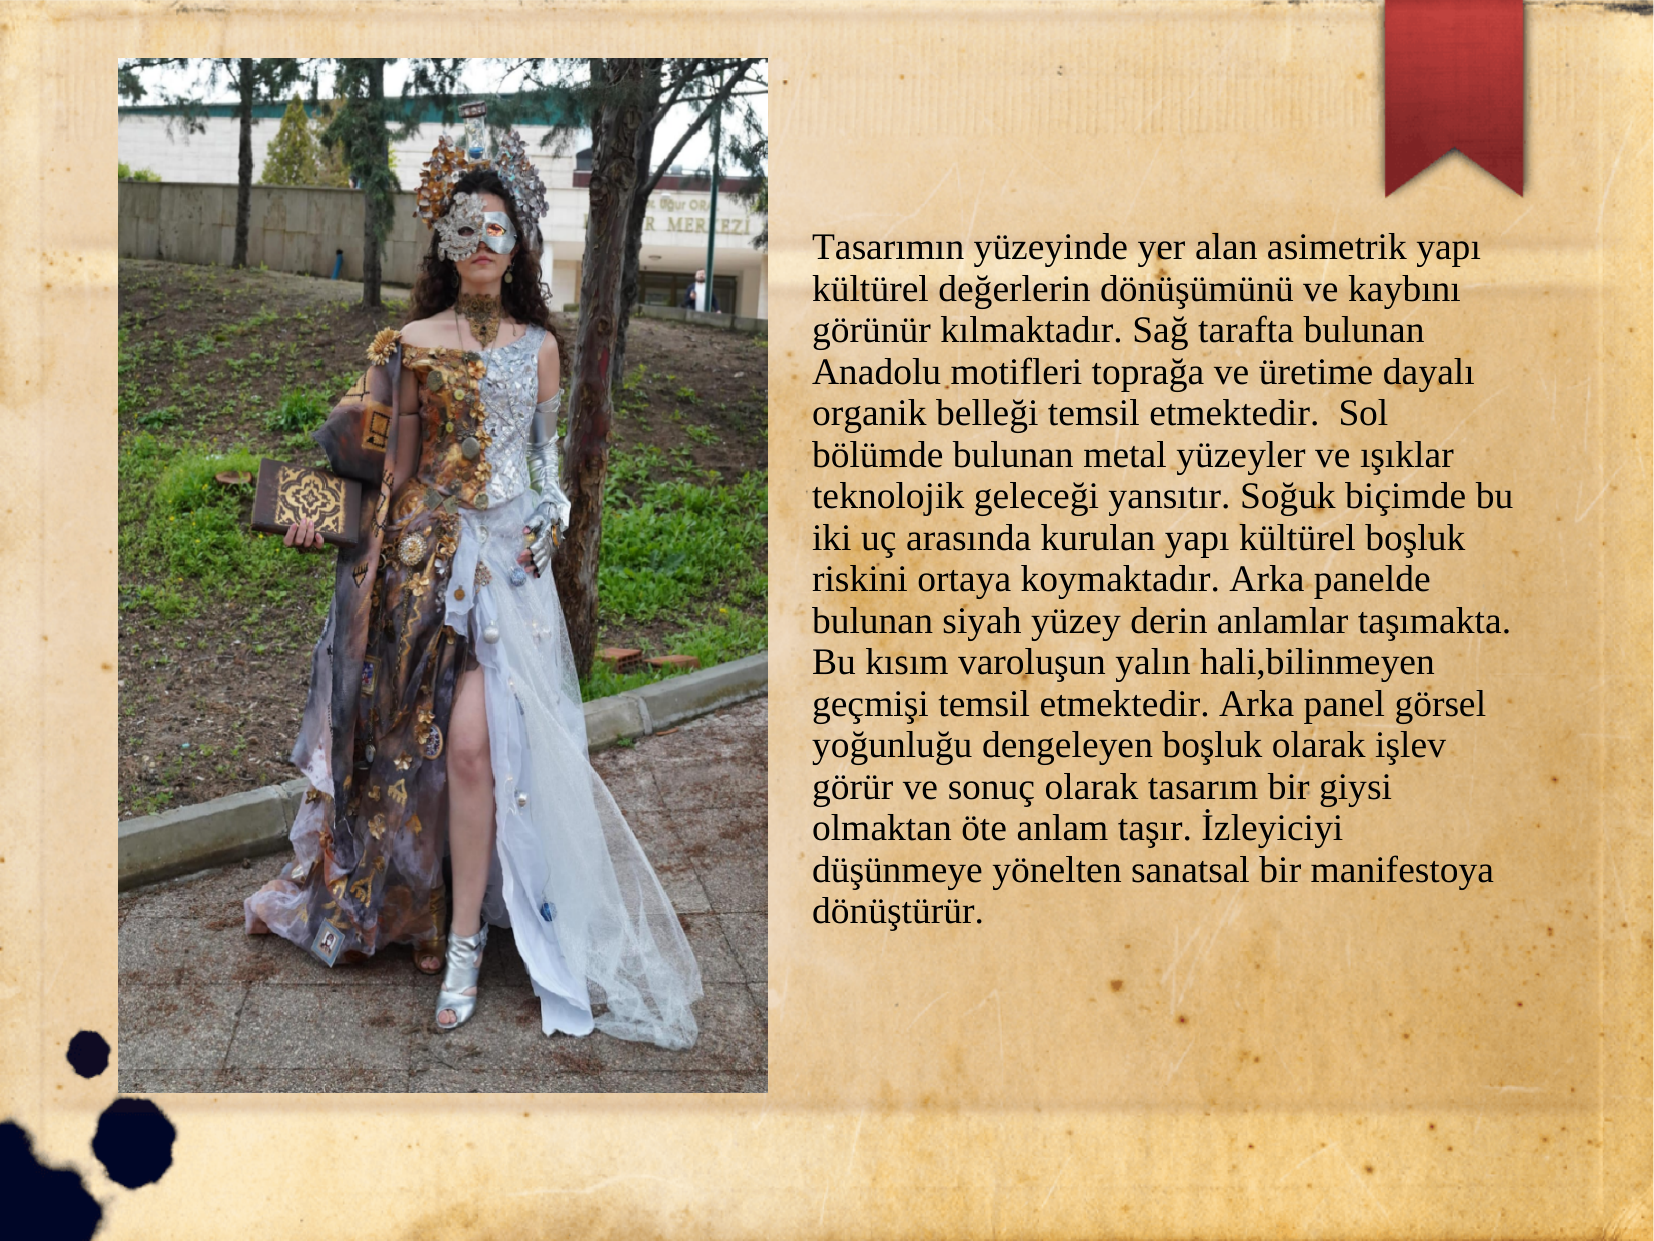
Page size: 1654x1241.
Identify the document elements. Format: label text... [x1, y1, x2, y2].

text_box Tasarımın yüzeyinde yer alan asimetrik yapı kültürel değerlerin dönüşümünü ve kaybını görünür kılmaktadır. Sağ tarafta bulunan Anadolu motifleri toprağa ve üretime dayalı organik belleği temsil etmektedir. Sol bölümde bulunan metal yüzeyler ve ışıklar teknolojik geleceği yansıtır. Soğuk biçimde bu iki uç arasında kurulan yapı kültürel boşluk riskini ortaya koymaktadır. Arka panelde bulunan siyah yüzey derin anlamlar taşımakta. Bu kısım varoluşun yalın hali,bilinmeyen geçmişi temsil etmektedir. Arka panel görsel yoğunluğu dengeleyen boşluk olarak işlev görür ve sonuç olarak tasarım bir giysi olmaktan öte anlam taşır. İzleyiciyi düşünmeye yönelten sanatsal bir manifestoya dönüştürür. [797, 177, 1536, 1093]
picture [0, 0, 1654, 1241]
